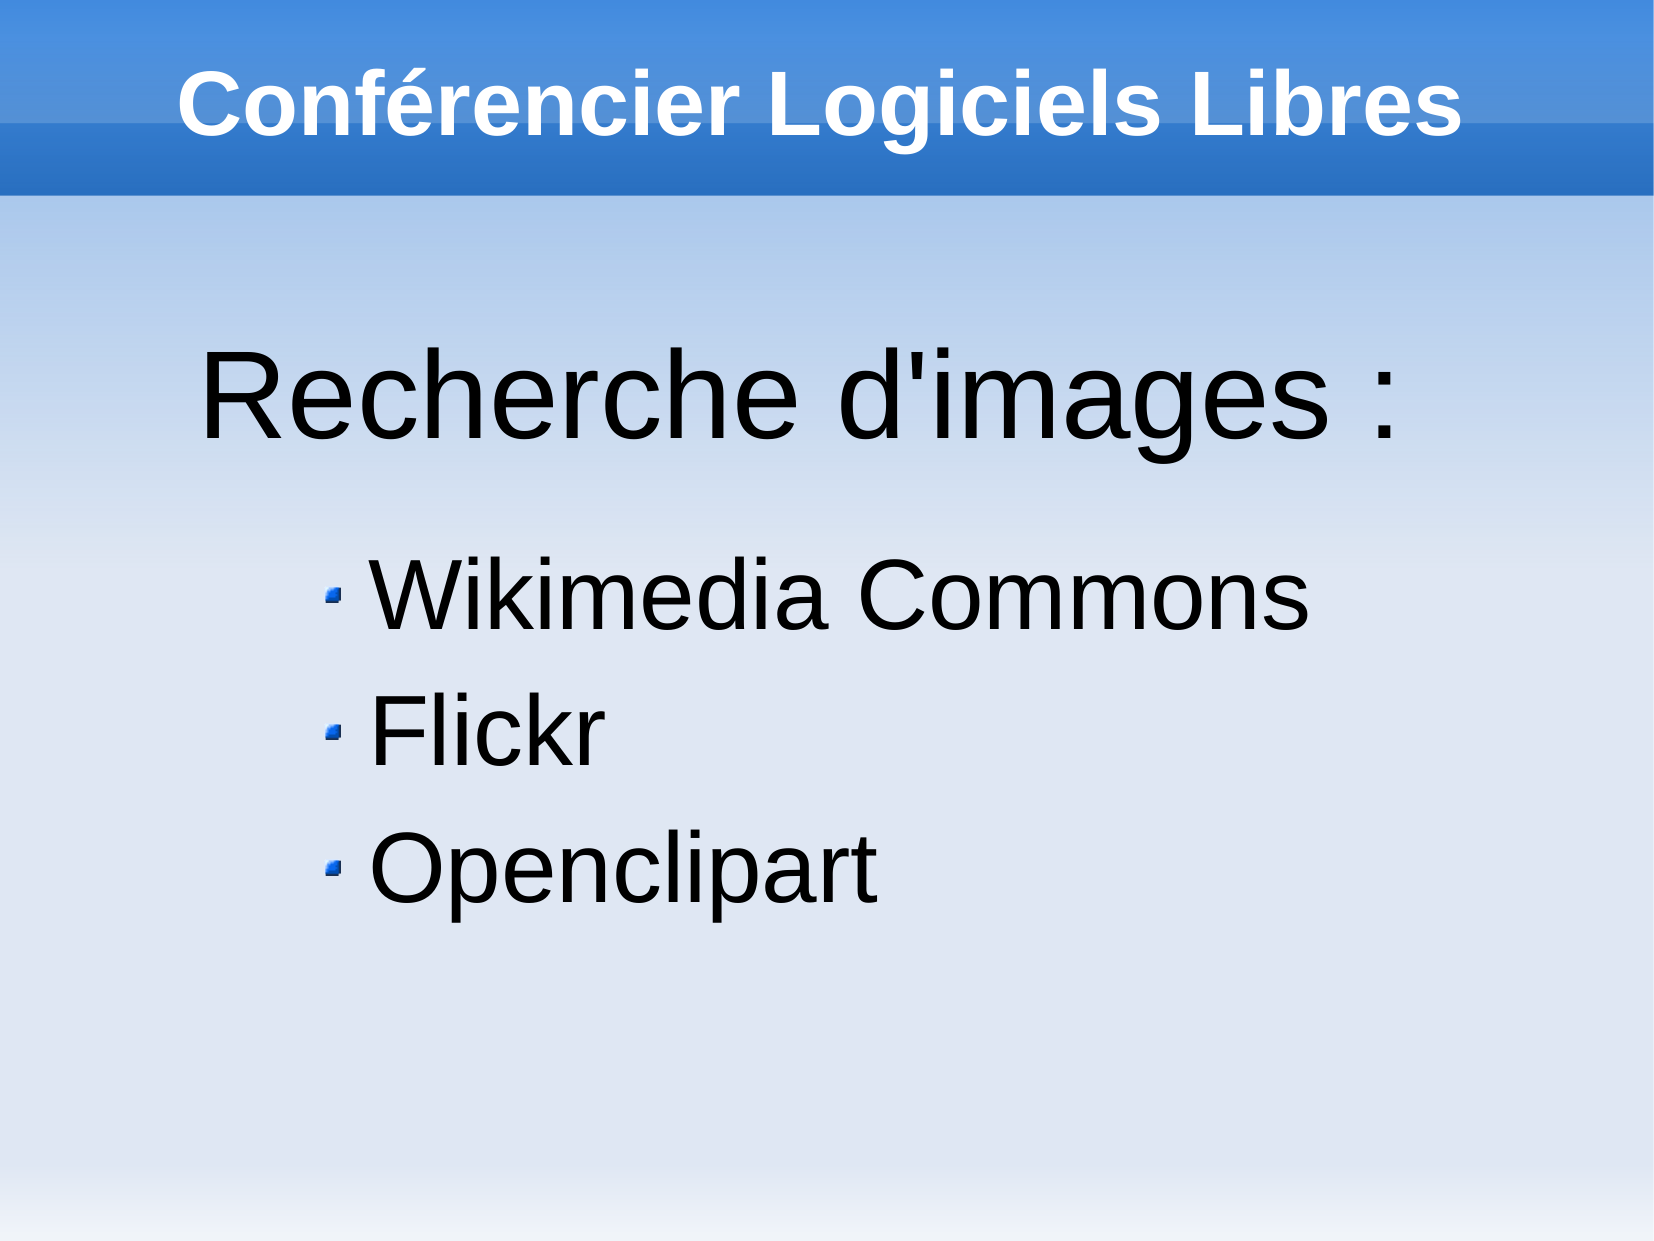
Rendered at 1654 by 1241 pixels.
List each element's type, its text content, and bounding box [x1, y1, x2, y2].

title Conférencier Logiciels Libres [76, 0, 1565, 208]
text_box Wikimedia Commons Flickr Openclipart [309, 531, 1327, 968]
picture [0, 0, 1654, 1241]
text_box Recherche d'images : [182, 317, 1418, 488]
